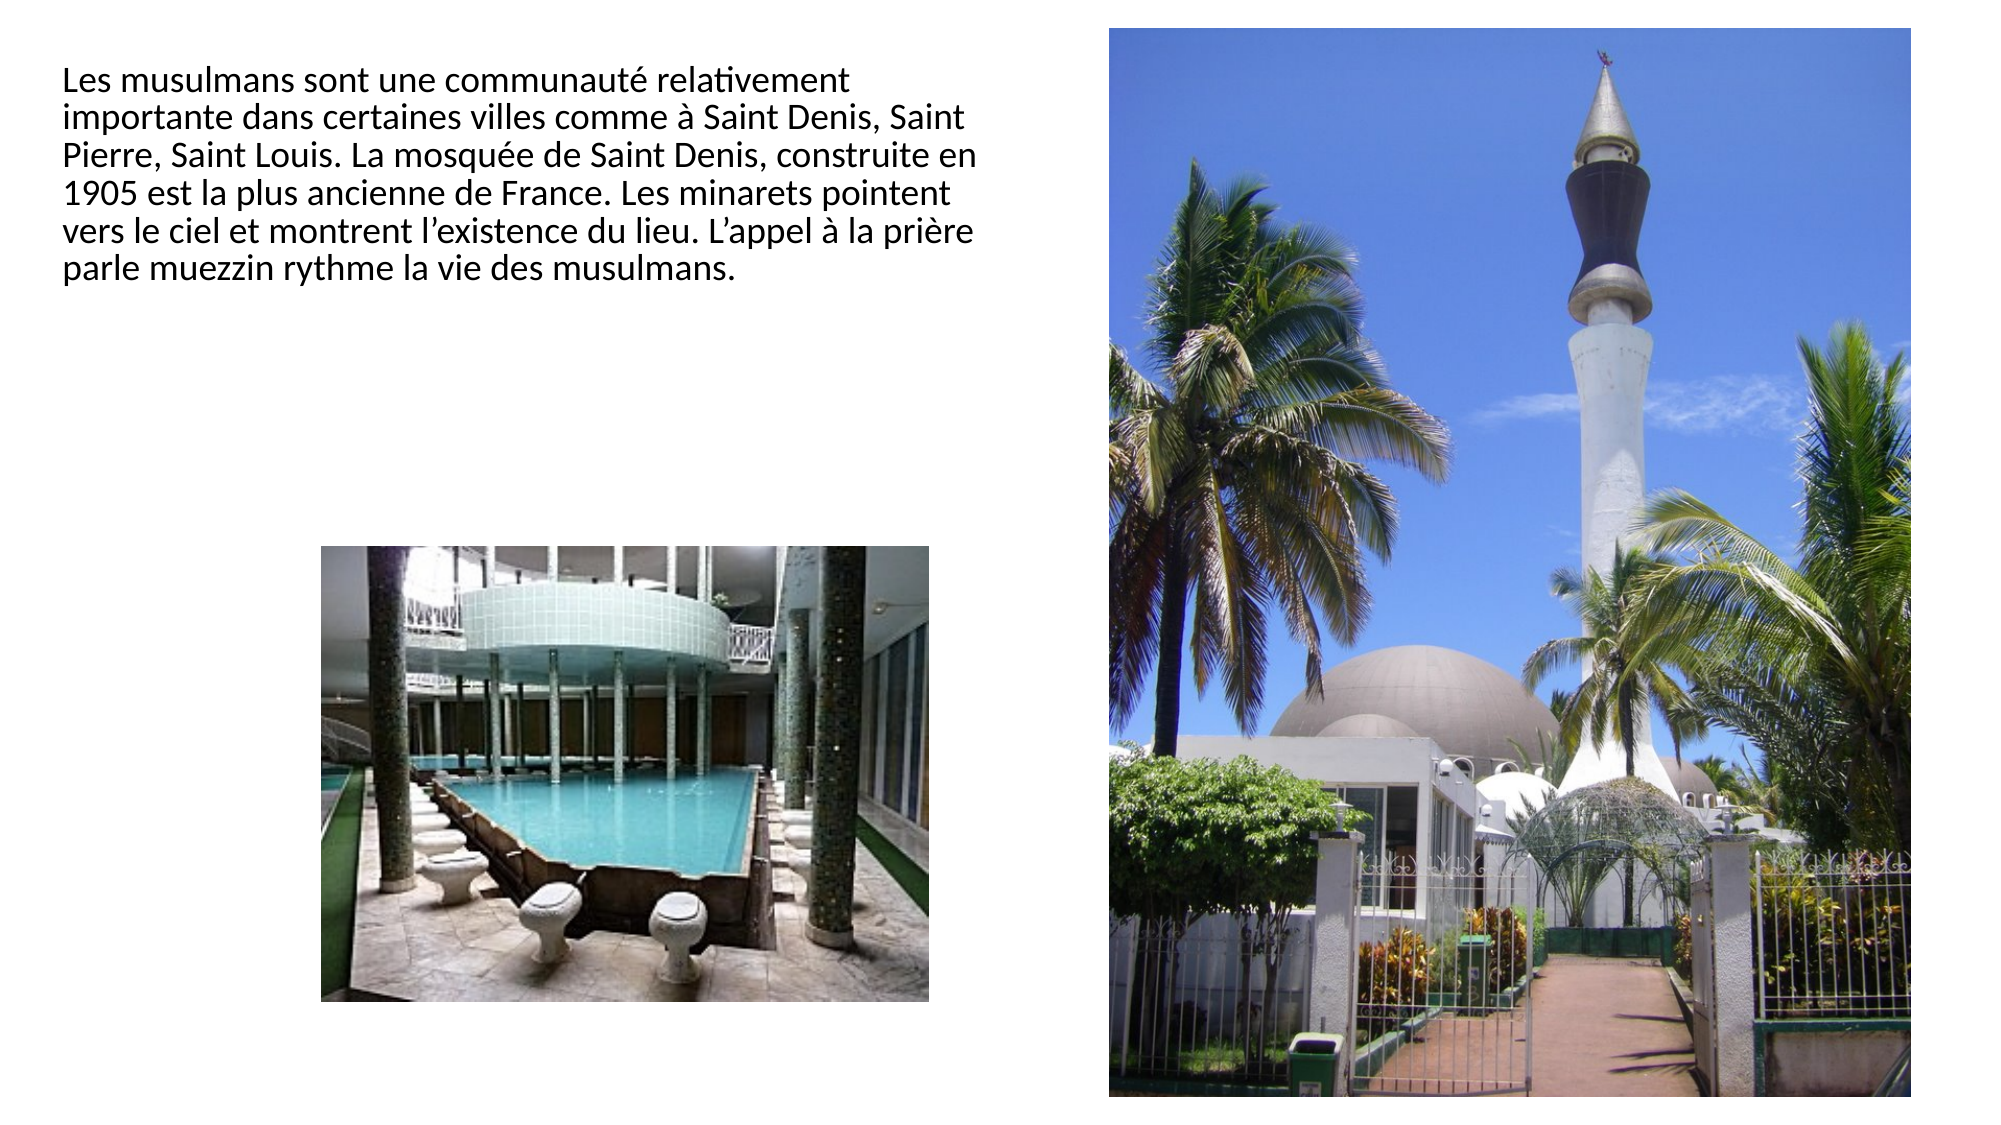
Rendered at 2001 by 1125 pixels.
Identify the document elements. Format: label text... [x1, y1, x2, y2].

text_box Les musulmans sont une communauté relativement importante dans certaines villes comme à Saint Denis, Saint Pierre, Saint Louis. La mosquée de Saint Denis, construite en 1905 est la plus ancienne de France. Les minarets pointent vers le ciel et montrent l’existence du lieu. L’appel à la prière parle muezzin rythme la vie des musulmans. [47, 56, 1000, 432]
picture [321, 546, 929, 1002]
picture [1109, 28, 1911, 1097]
